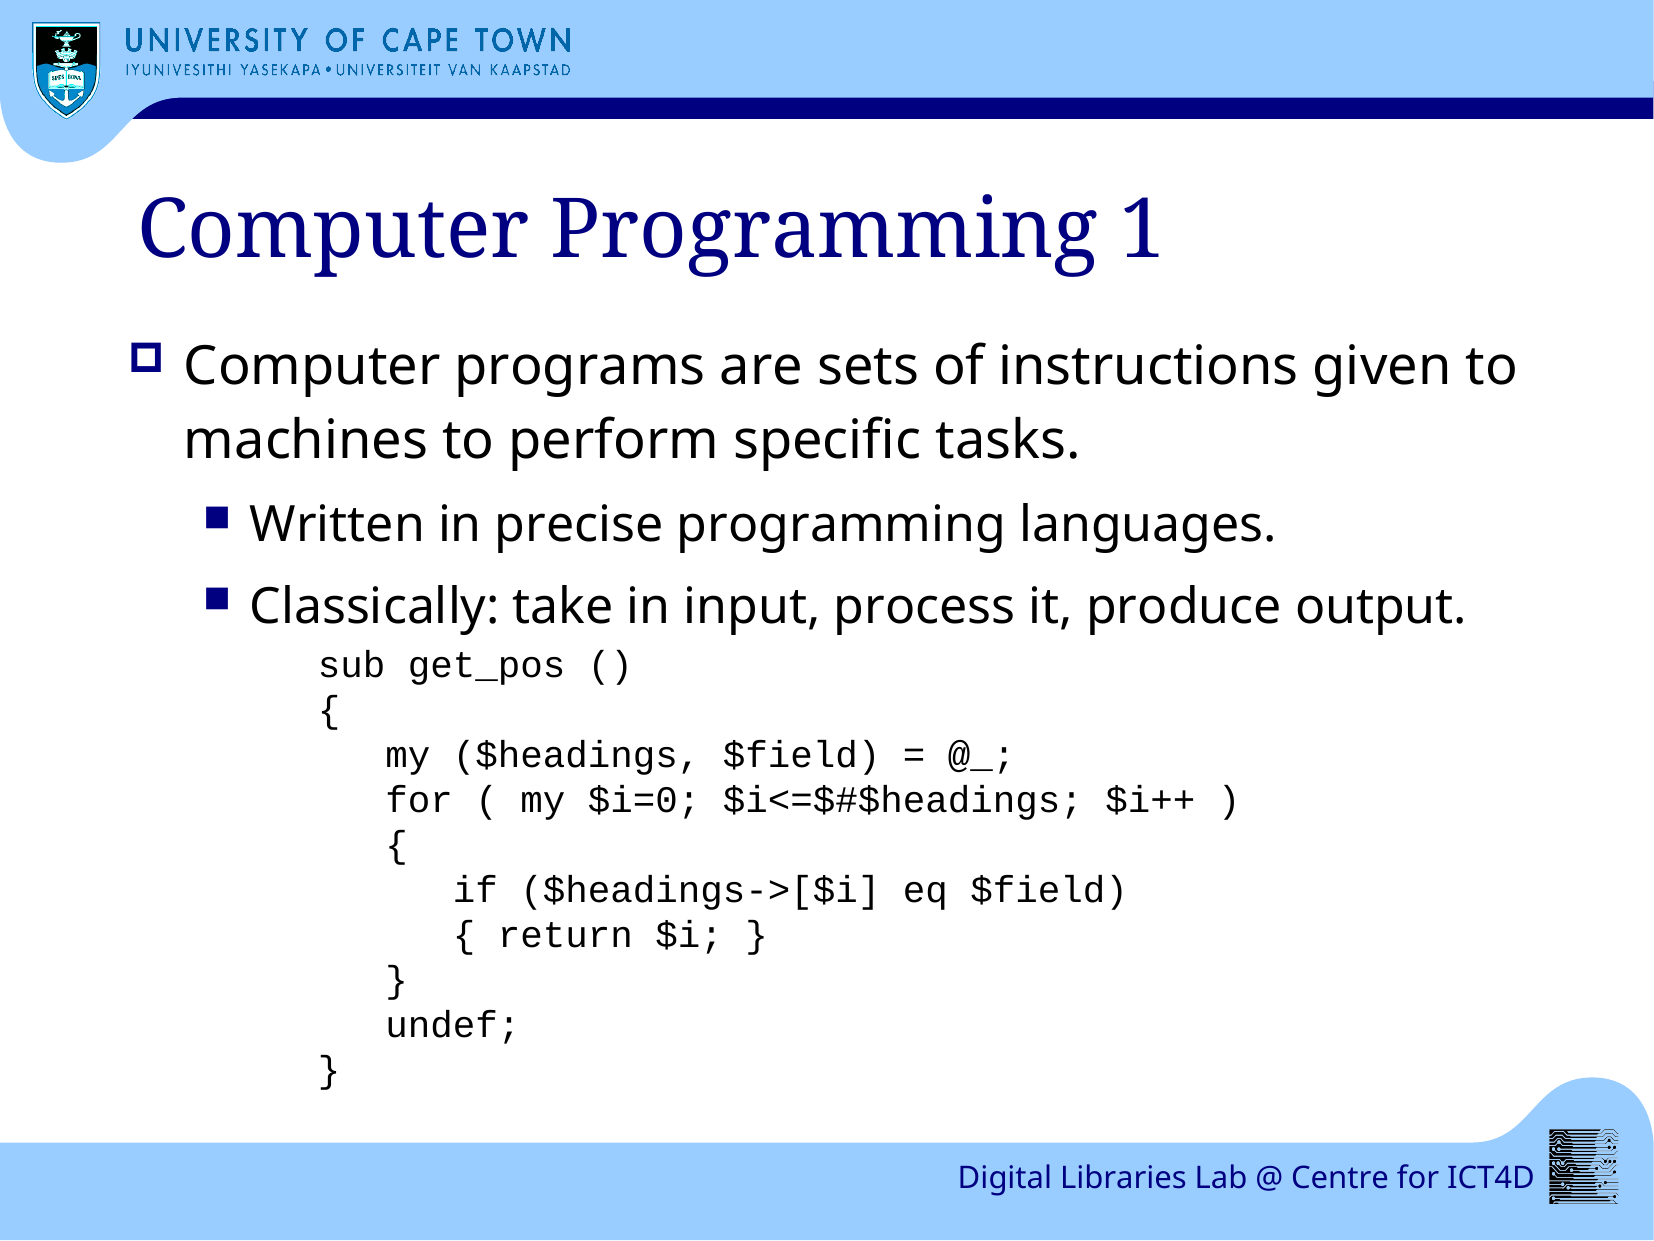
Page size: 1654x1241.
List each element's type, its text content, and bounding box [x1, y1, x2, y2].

picture [122, 25, 573, 78]
picture [1549, 1129, 1619, 1204]
picture [32, 22, 101, 120]
title Computer Programming 1 [137, 155, 1598, 296]
text_box sub get_pos () { my ($headings, $field) = @_; for ( my $i=0; $i<=$#$headings; $i++ ) { if ($headings->[$i] eq $field) { return $i; } } undef; } [303, 632, 1302, 1158]
list Computer programs are sets of instructions given to machines to perform specific tasks. Written in precise programming languages. Classically: take in input, process it, produce output. [128, 326, 1597, 791]
